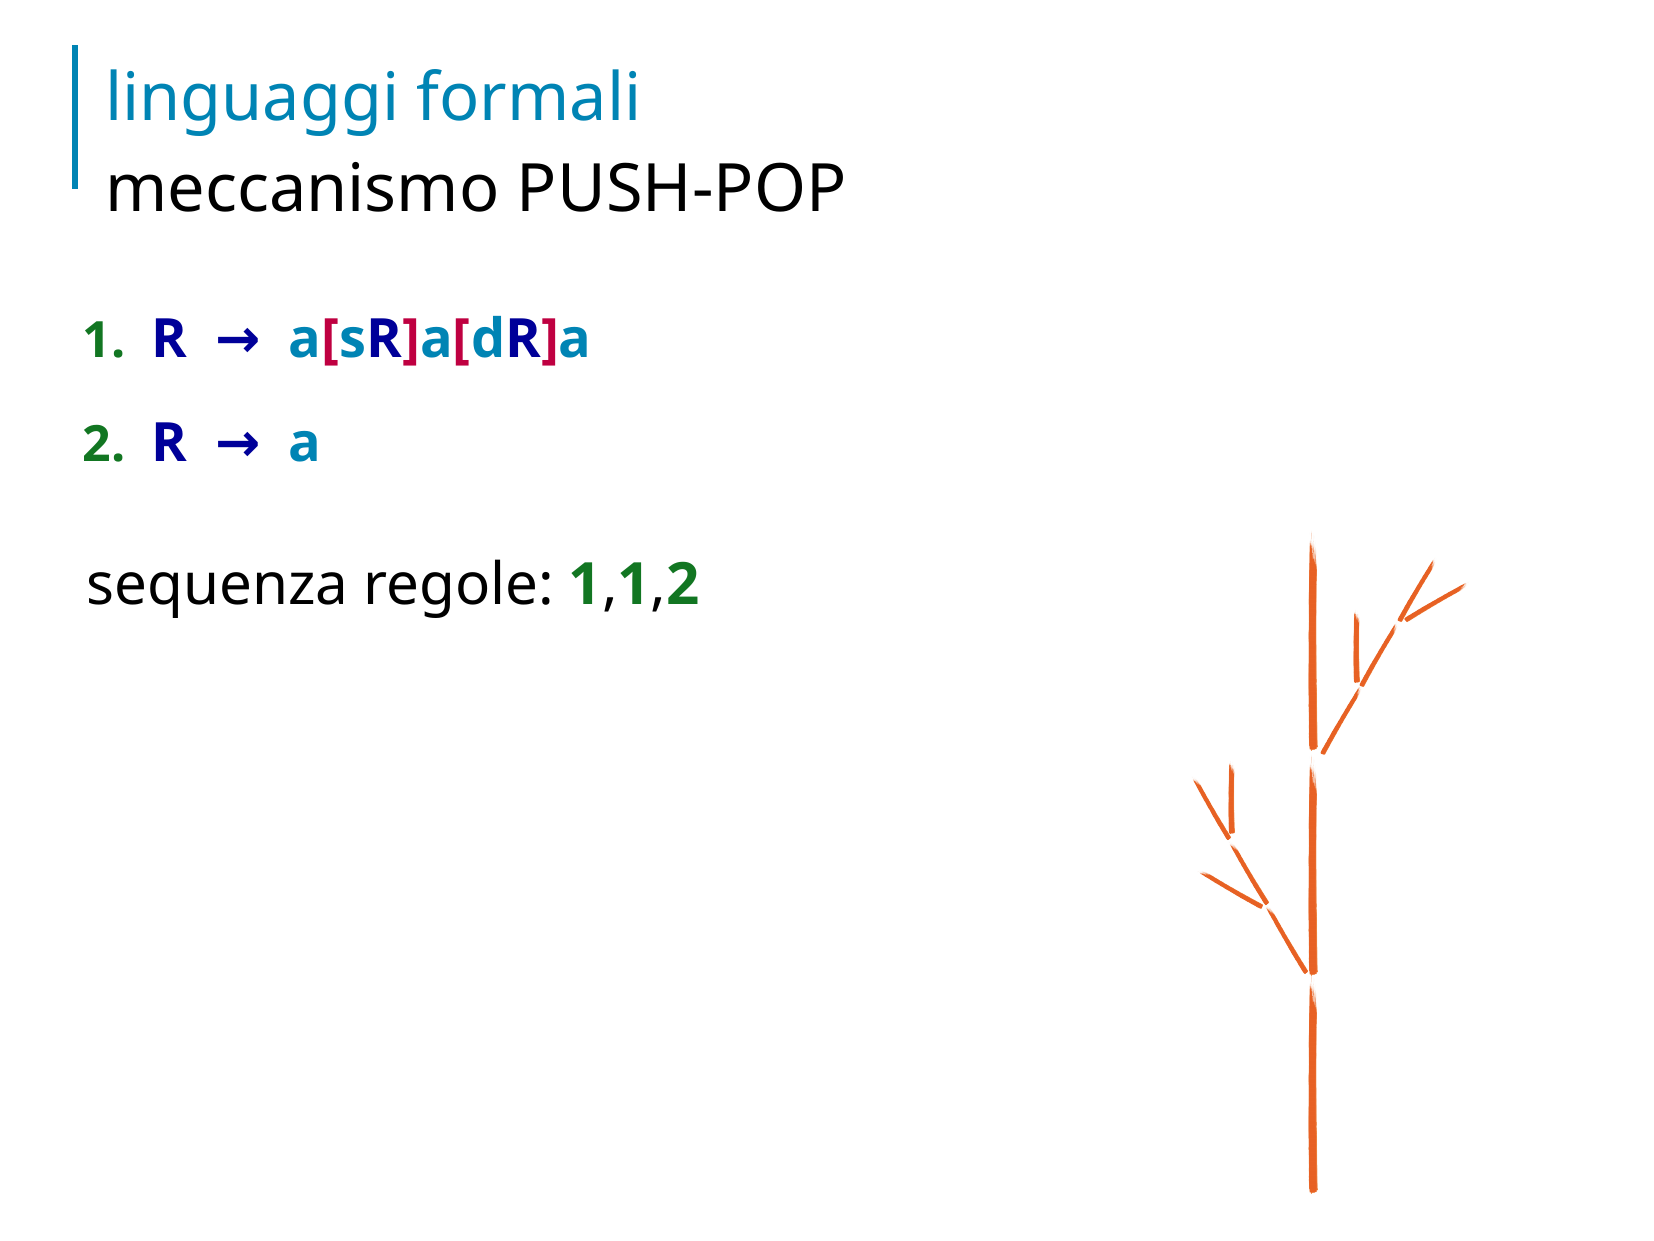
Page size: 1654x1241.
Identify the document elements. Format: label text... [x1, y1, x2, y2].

picture [1308, 530, 1318, 751]
text_box sequenza regole: 1,1,2 [72, 534, 1051, 616]
list 1. R → a[sR]a[dR]a 2. R → a [82, 300, 1571, 1126]
title linguaggi formali meccanismo PUSH-POP [105, 49, 1571, 200]
picture [1319, 556, 1471, 756]
picture [1190, 754, 1318, 1194]
